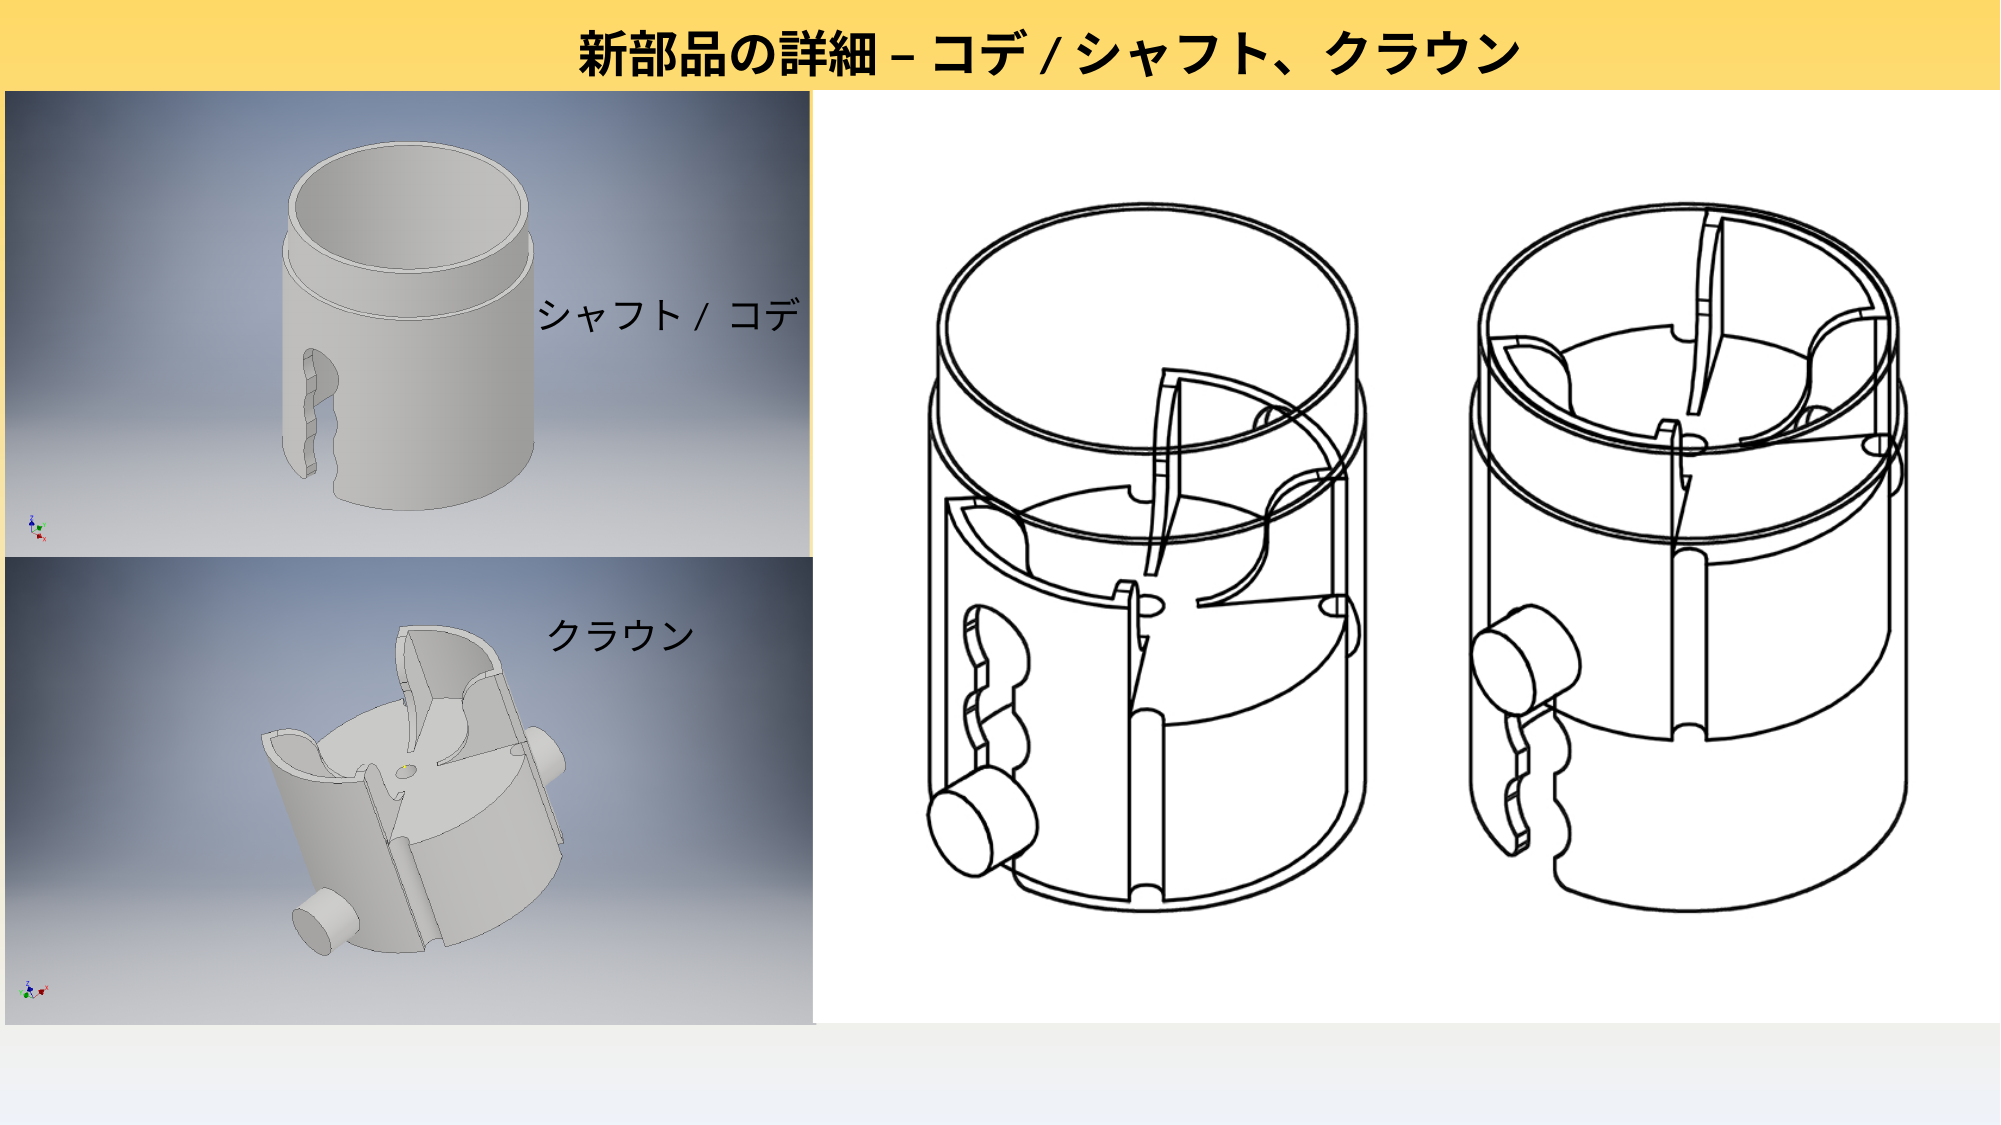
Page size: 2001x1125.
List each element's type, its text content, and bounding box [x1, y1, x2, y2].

picture [5, 90, 2000, 1025]
text_box シャフト/ コデ [468, 284, 812, 345]
text_box クラウン [530, 605, 726, 666]
text_box 新部品の詳細 – コデ/シャフト、クラウン [315, 14, 1639, 91]
